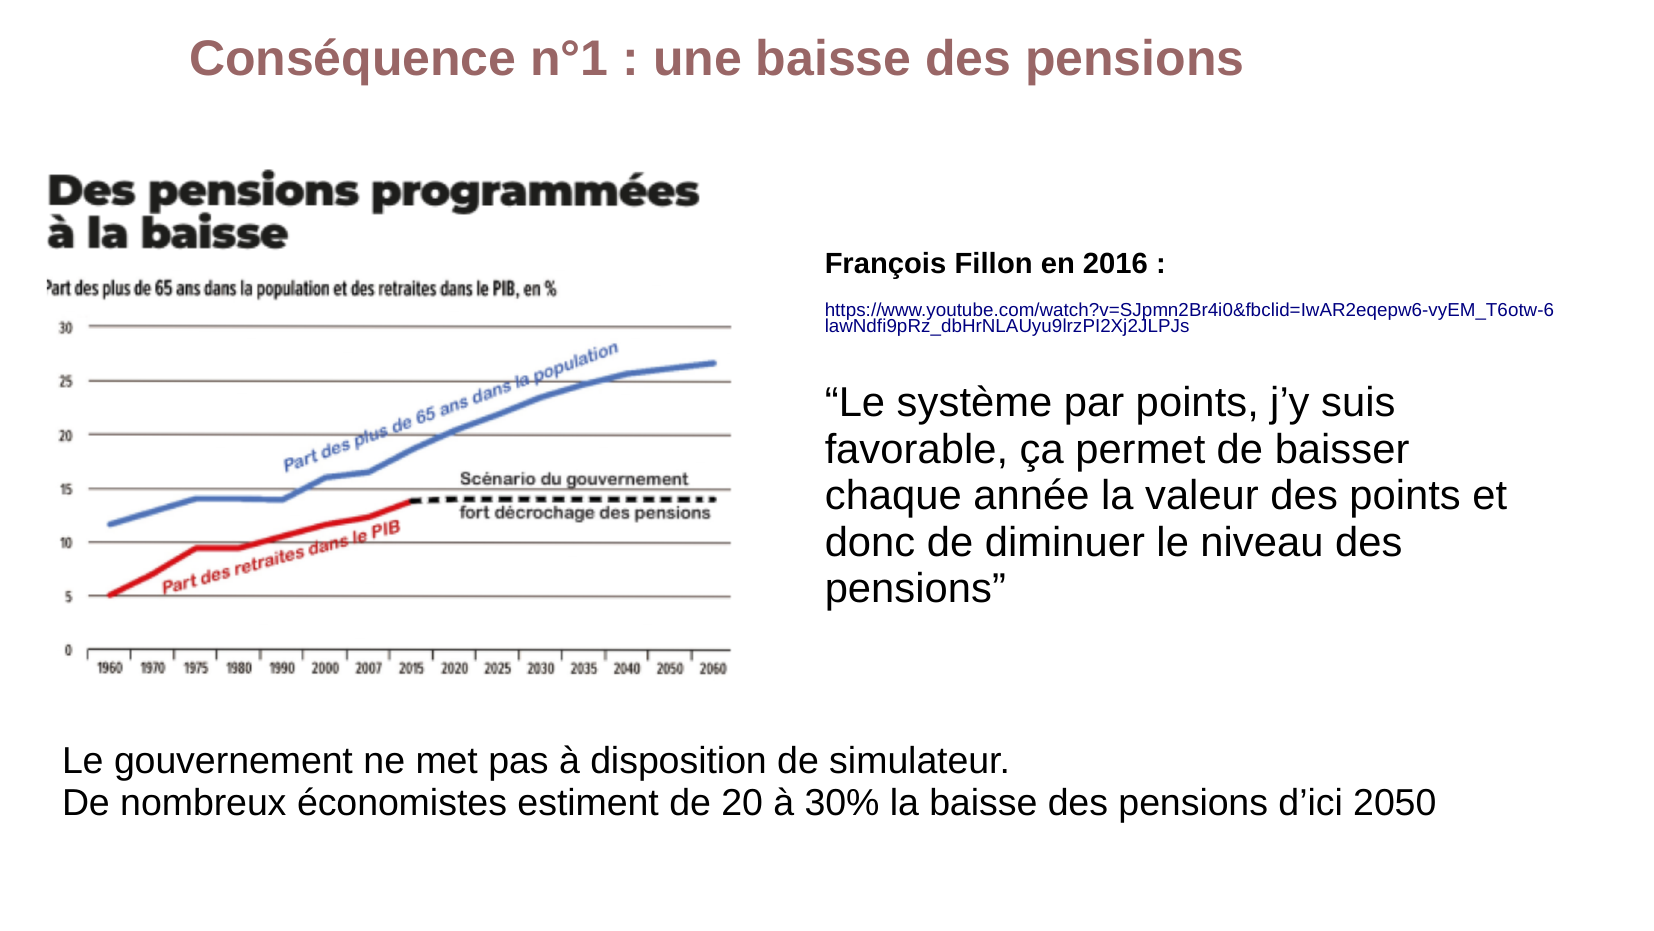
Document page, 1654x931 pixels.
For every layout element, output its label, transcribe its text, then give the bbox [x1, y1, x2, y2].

text_box Le gouvernement ne met pas à disposition de simulateur. De nombreux économistes estiment de 20 à 30% la baisse des pensions d’ici 2050 [47, 732, 1595, 874]
title Conséquence n°1 : une baisse des pensions [37, 11, 1426, 106]
picture [45, 165, 736, 691]
text_box François Fillon en 2016 : https://www.youtube.com/watch?v=SJpmn2Br4i0&fbclid=IwAR2eqepw6-vyEM_T6otw-6lawNdfi9pRz_dbHrNLAUyu9lrzPI2Xj2JLPJs “Le système par points, j’y suis favorable, ça permet de baisser chaque année la valeur des points et donc de diminuer le niveau des pensions” [810, 240, 1570, 661]
